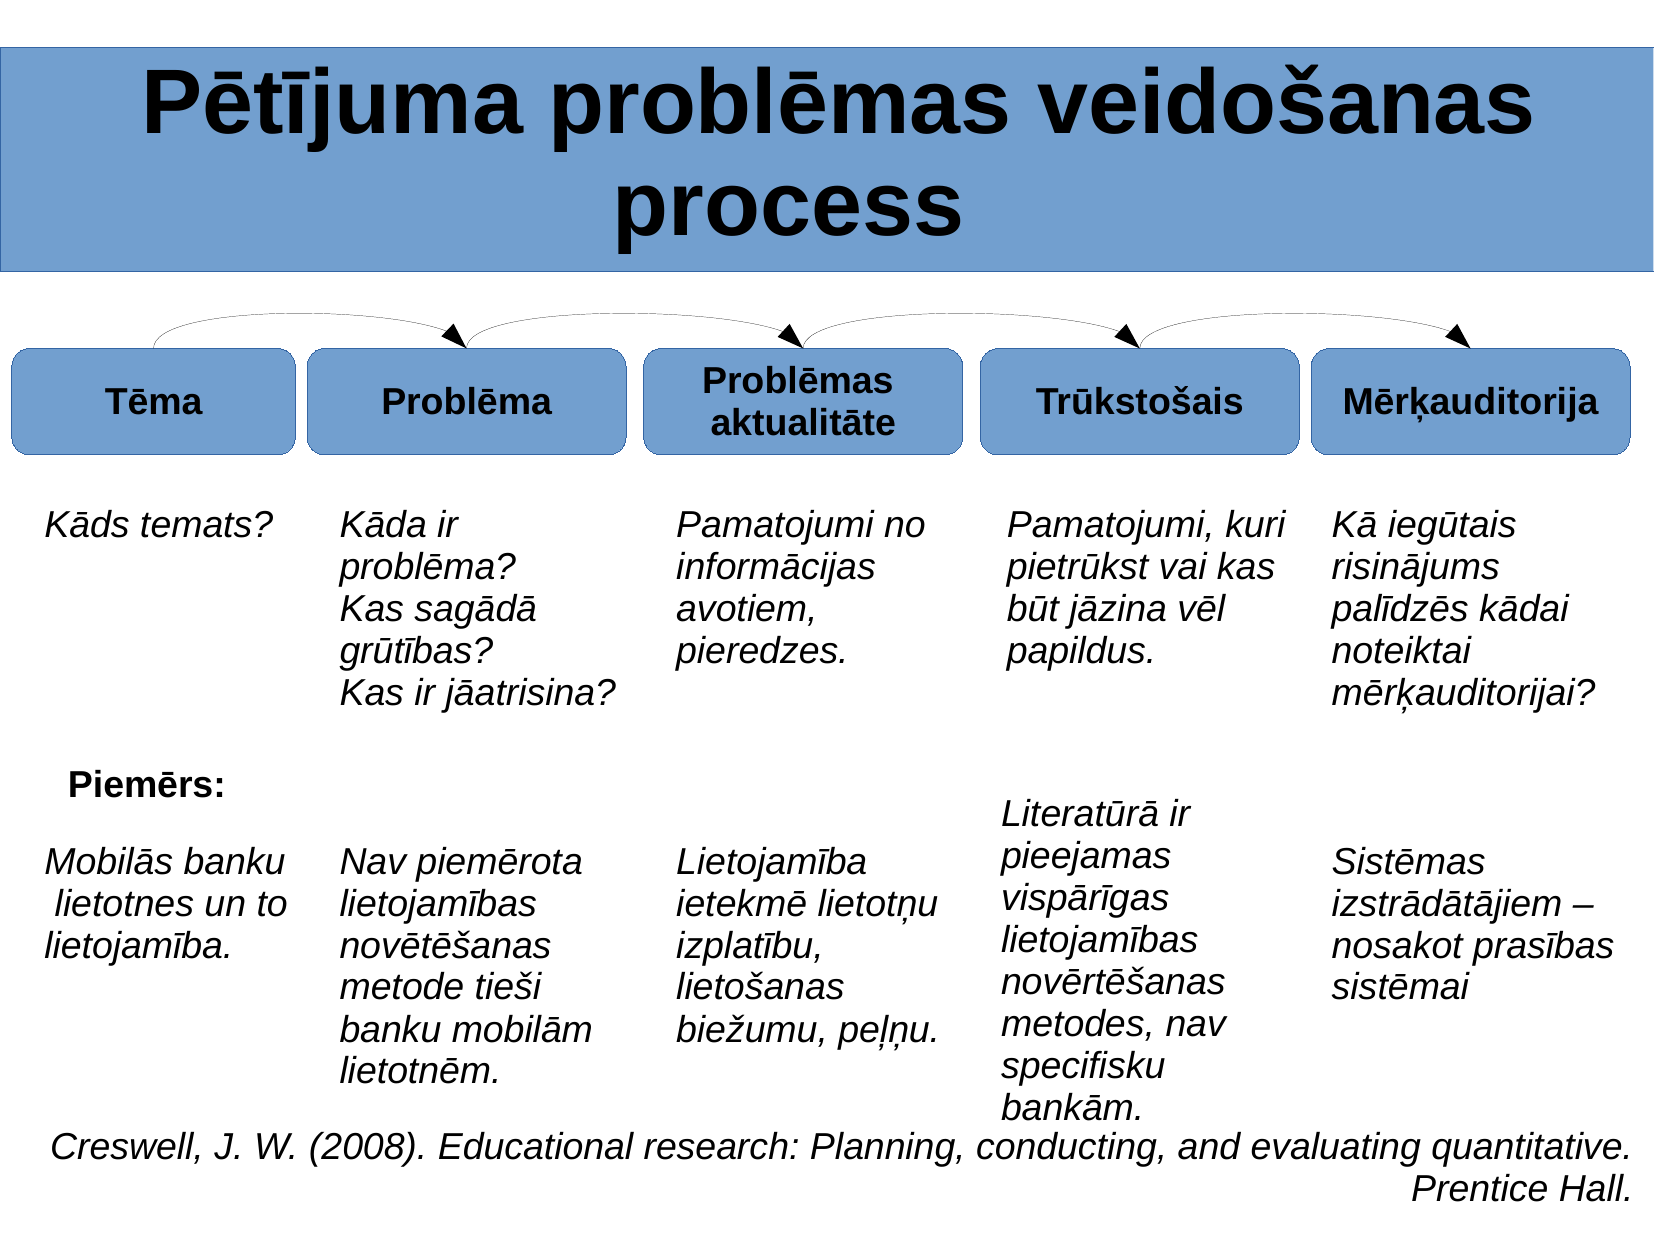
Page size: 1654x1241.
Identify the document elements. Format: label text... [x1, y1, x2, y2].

text_box Creswell, J. W. (2008). Educational research: Planning, conducting, and evaluating quantitative. Prentice Hall. [35, 1117, 1649, 1217]
text_box Piemērs: [53, 755, 241, 813]
title Pētījuma problēmas veidošanas process [82, 49, 1571, 257]
text_box Lietojamība ietekmē lietotņu izplatību, lietošanas biežumu, peļņu. [661, 832, 975, 1058]
text_box Trūkstošais [980, 348, 1300, 455]
text_box Pamatojumi no informācijas avotiem, pieredzes. [661, 496, 975, 721]
text_box Sistēmas izstrādātājiem – nosakot prasības sistēmai [1316, 832, 1630, 1058]
text_box Mērķauditorija [1311, 348, 1631, 455]
text_box Pamatojumi, kuri pietrūkst vai kas būt jāzina vēl papildus. [992, 496, 1306, 721]
text_box Nav piemērota lietojamības novētēšanas metode tieši banku mobilām lietotnēm. [324, 832, 638, 1100]
text_box Tēma [11, 348, 296, 455]
text_box Kāds temats? [29, 496, 289, 553]
text_box Kā iegūtais risinājums palīdzēs kādai noteiktai mērķauditorijai? [1316, 496, 1630, 721]
text_box Mobilās banku lietotnes un to lietojamība. [29, 832, 308, 974]
text_box Problēmas aktualitāte [643, 348, 963, 455]
text_box Literatūrā ir pieejamas vispārīgas lietojamības novērtēšanas metodes, nav specifisku bankām. [986, 785, 1300, 1137]
text_box Problēma [307, 348, 627, 455]
text_box [0, 47, 1654, 272]
text_box Kāda ir problēma? Kas sagādā grūtības? Kas ir jāatrisina? [324, 496, 638, 721]
